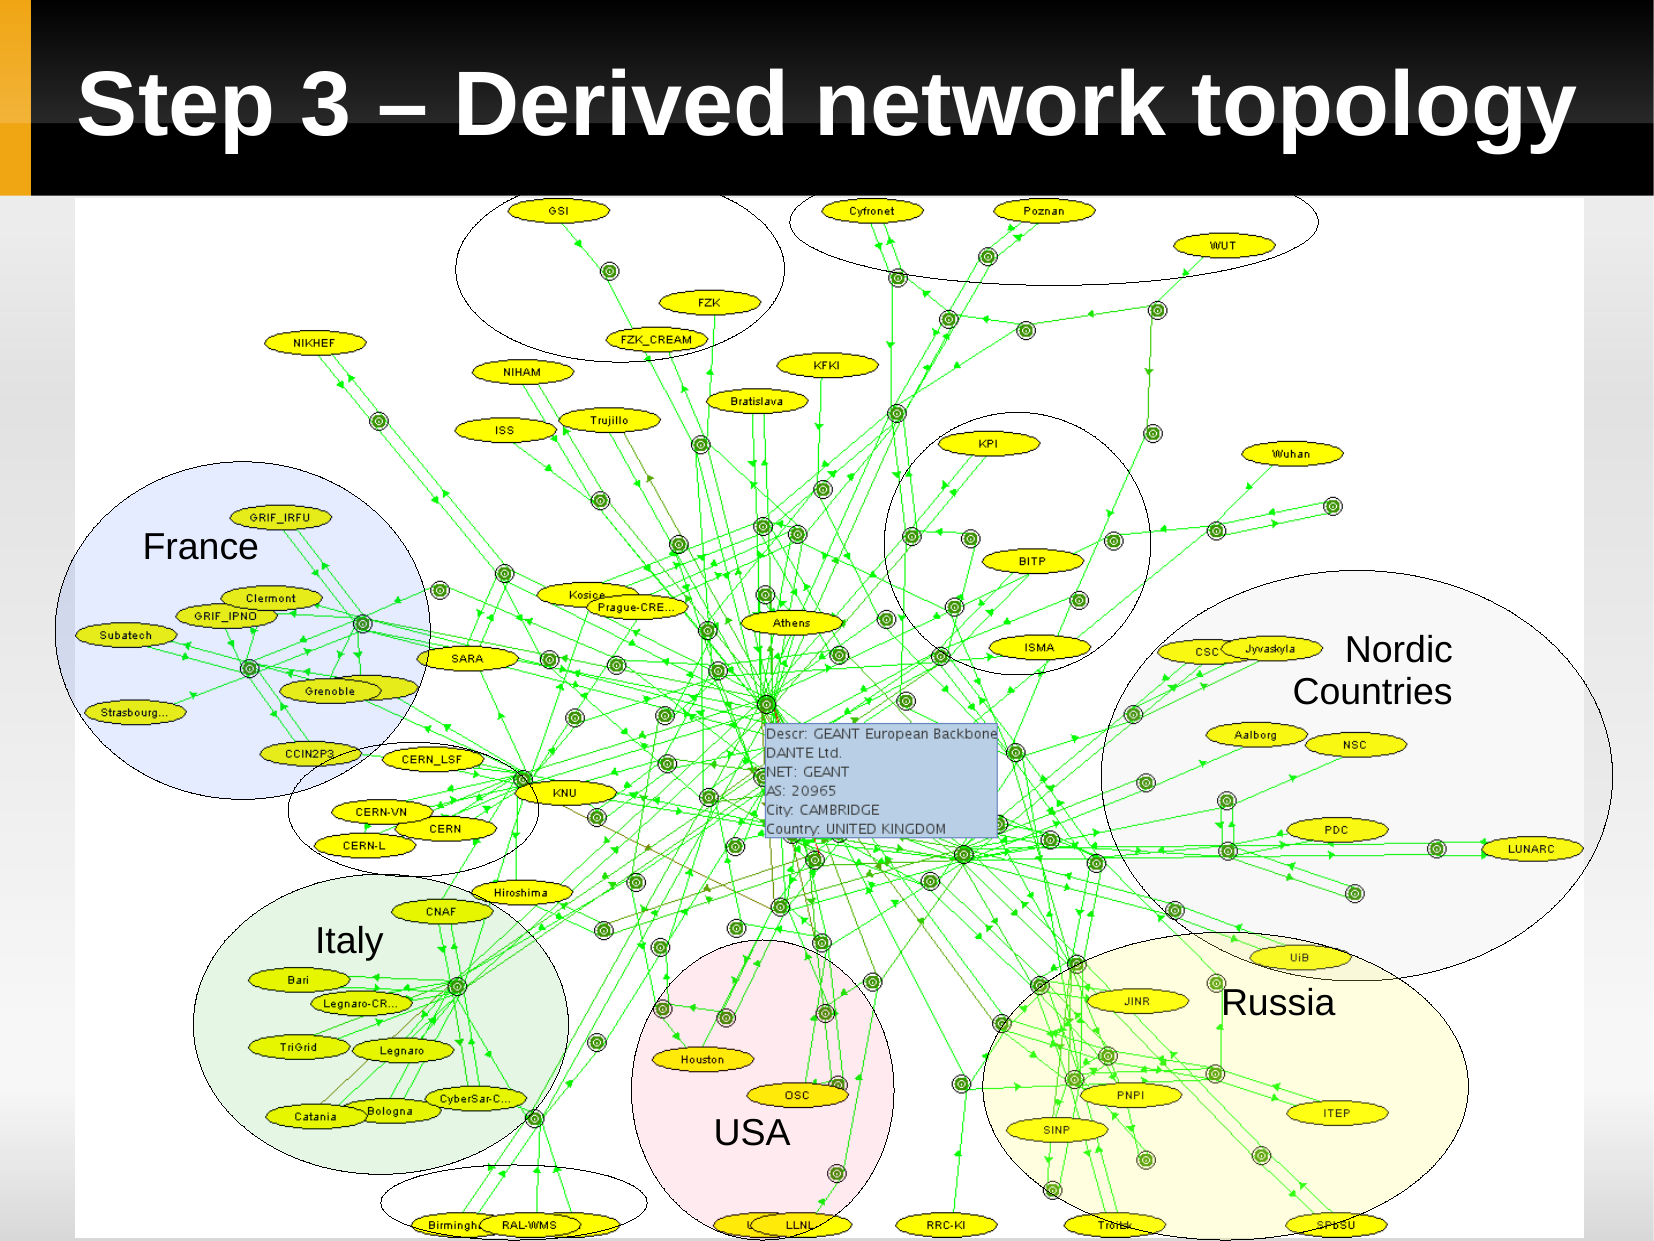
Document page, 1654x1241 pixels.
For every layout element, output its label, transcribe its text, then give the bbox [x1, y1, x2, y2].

picture [0, 0, 1654, 1241]
text_box Russia [982, 932, 1469, 1241]
title Step 3 – Derived network topology [76, 7, 1613, 200]
text_box USA [631, 939, 895, 1241]
text_box Italy [193, 874, 569, 1175]
text_box Nordic Countries [1101, 570, 1613, 979]
text_box France [55, 461, 431, 800]
